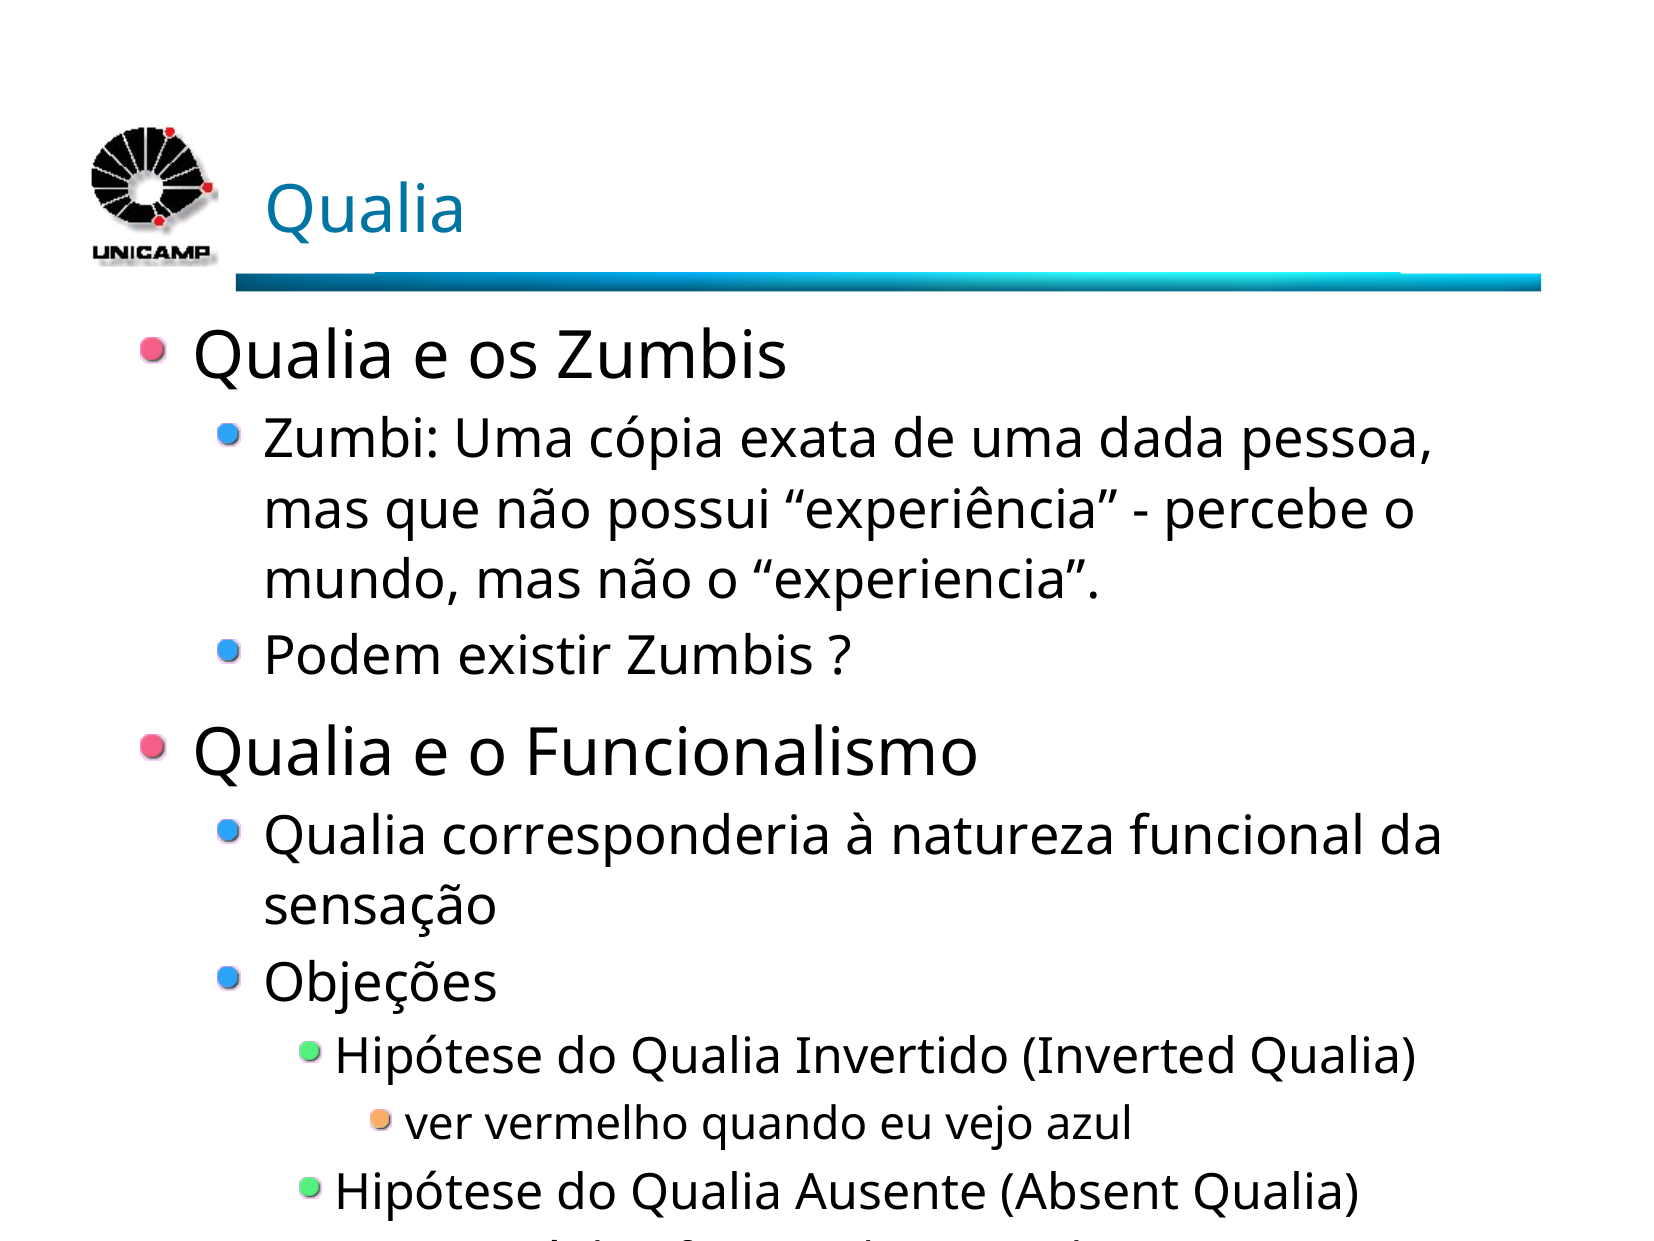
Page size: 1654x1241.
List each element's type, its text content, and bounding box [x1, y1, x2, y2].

picture [125, 272, 1654, 295]
picture [298, 1187, 323, 1200]
title Qualia [264, 42, 1534, 250]
list Qualia e os Zumbis Zumbi: Uma cópia exata de uma dada pessoa, mas que não possui “experiência” - percebe o mundo, mas não o “experiencia”. Podem existir Zumbis ? Qualia e o Funcionalismo Qualia corresponderia à natureza funcional da sensação Objeções Hipótese do Qualia Invertido (Inverted Qualia) ver vermelho quando eu vejo azul Hipótese do Qualia Ausente (Absent Qualia) Uma réplica funcional sem qualia ? [121, 309, 1534, 1187]
